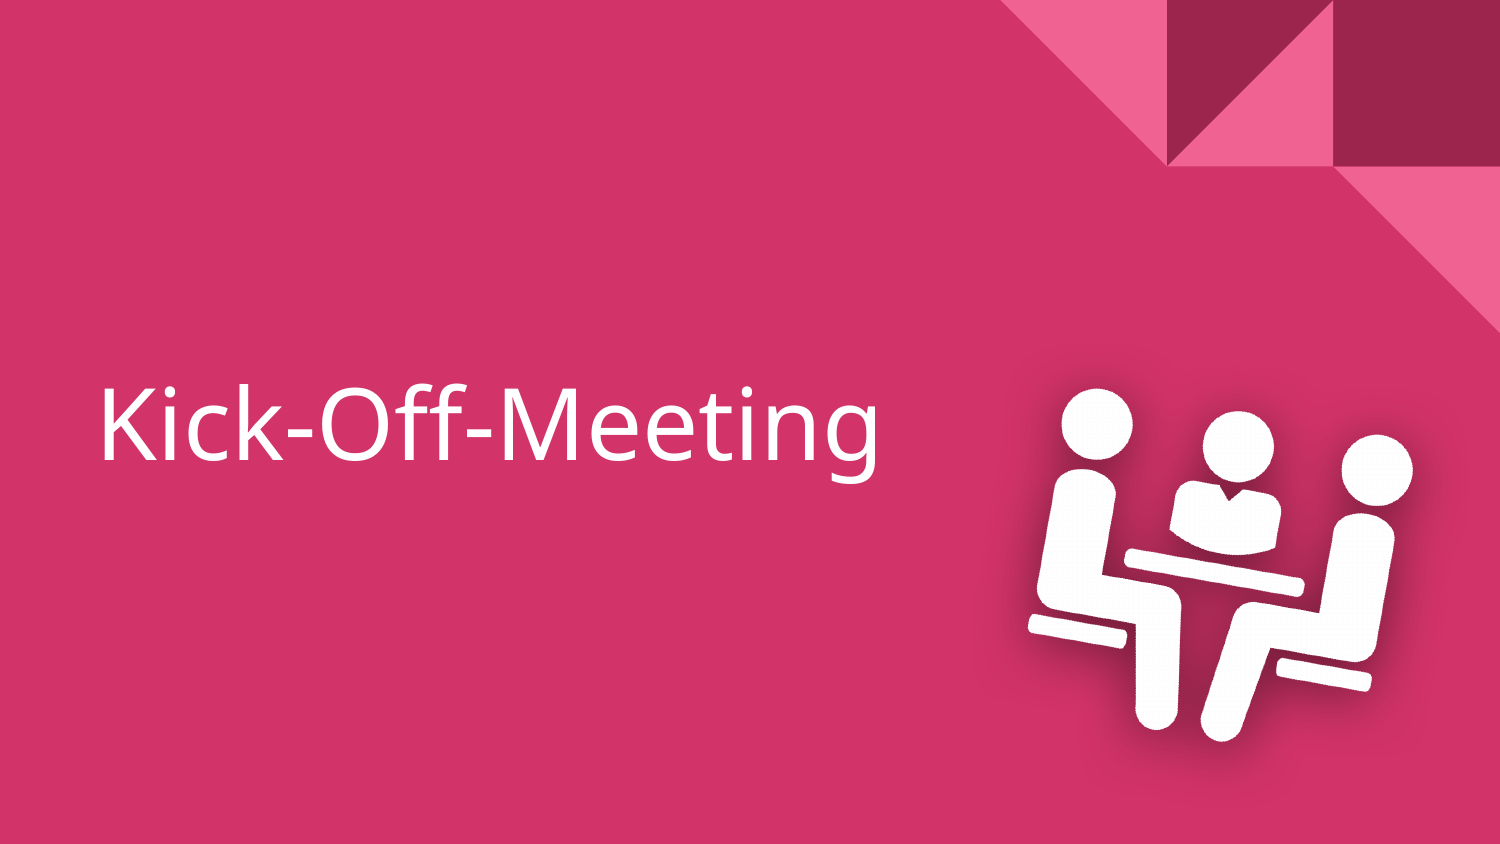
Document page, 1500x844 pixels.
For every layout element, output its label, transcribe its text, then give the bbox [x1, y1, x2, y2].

picture [991, 366, 1439, 780]
title Kick-Off-Meeting [80, 86, 1003, 758]
